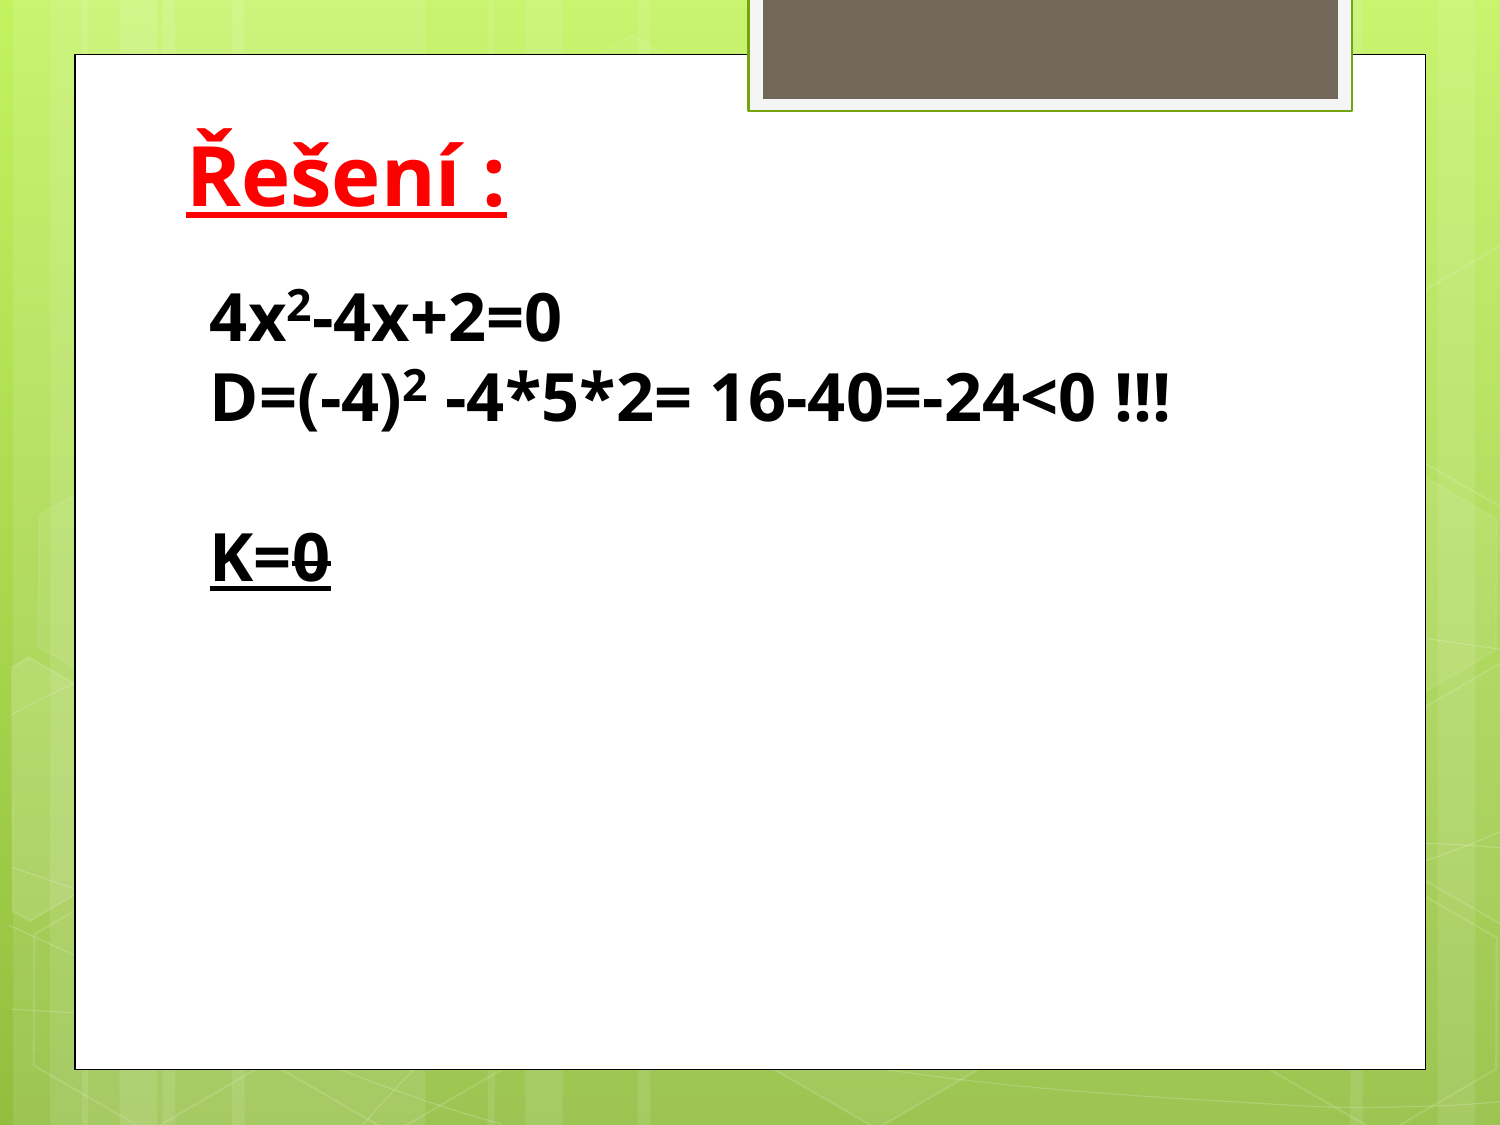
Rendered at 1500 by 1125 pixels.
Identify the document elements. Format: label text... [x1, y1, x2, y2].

title Řešení : [171, 42, 1415, 231]
text_box 4x2-4x+2=0 D=(-4)2 -4*5*2= 16-40=-24<0 !!! K=0 [195, 267, 1329, 602]
